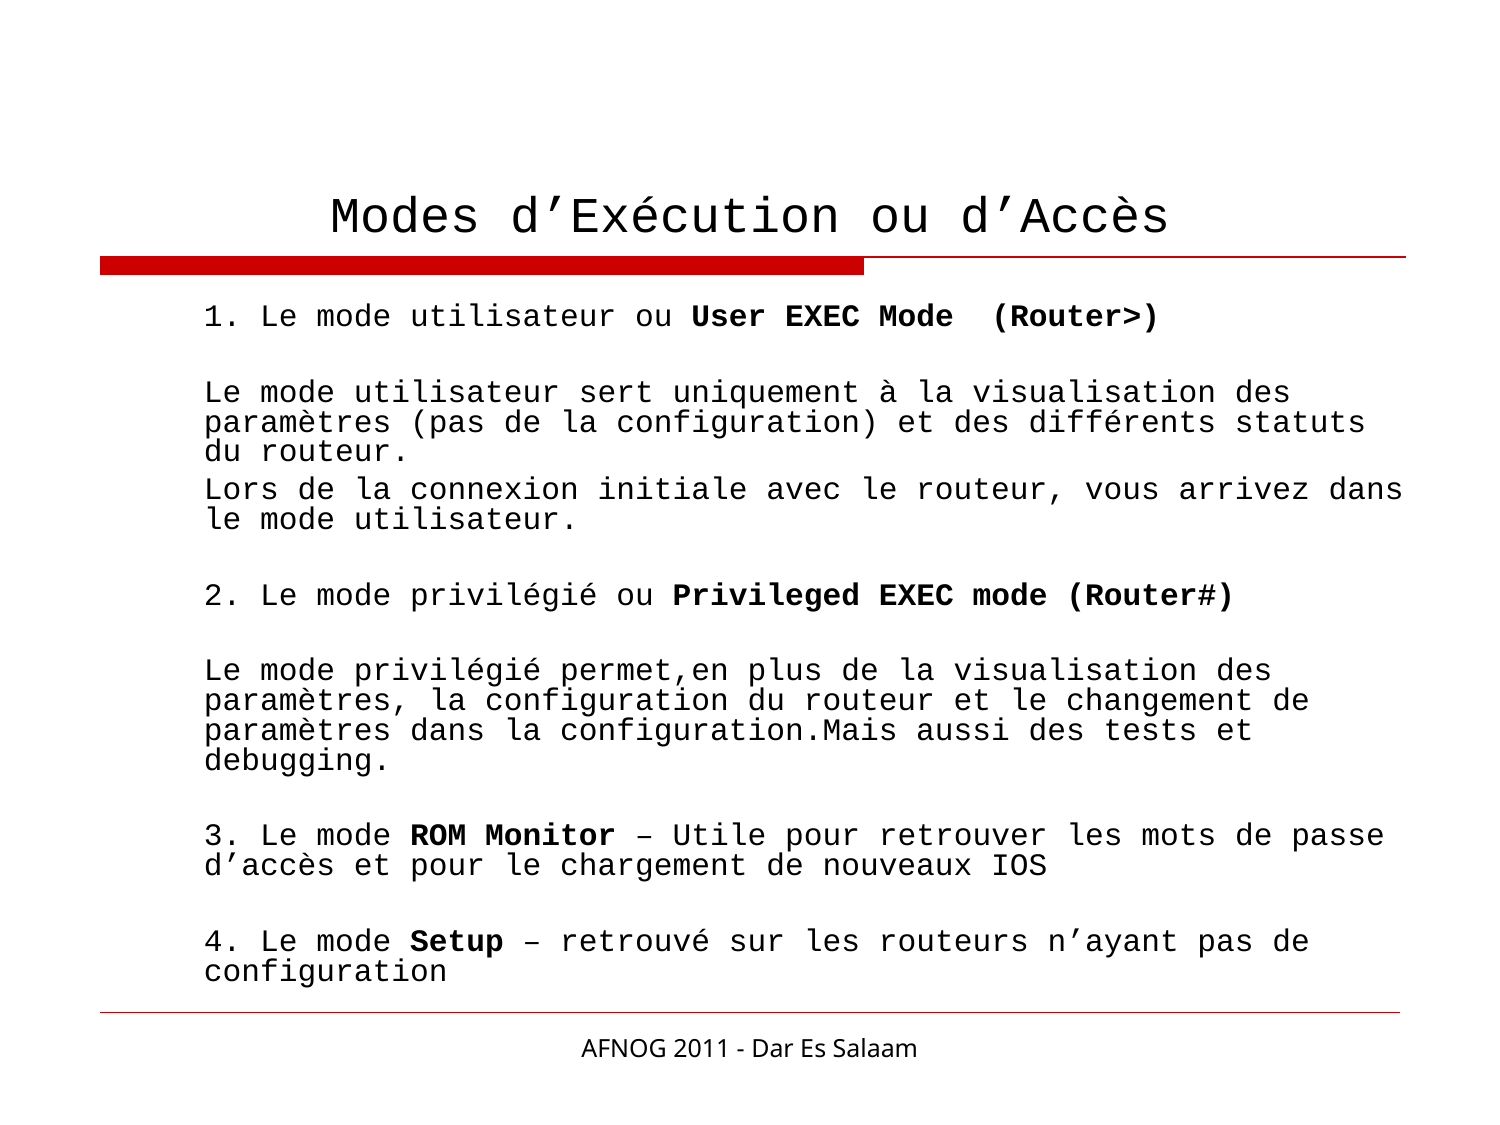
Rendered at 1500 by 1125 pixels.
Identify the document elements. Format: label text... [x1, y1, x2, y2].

text_box AFNOG 2011 - Dar Es Salaam [512, 1024, 988, 1103]
list 1. Le mode utilisateur ou User EXEC Mode (Router>) Le mode utilisateur sert uniquement à la visualisation des paramètres (pas de la configuration) et des différents statuts du routeur. Lors de la connexion initiale avec le routeur, vous arrivez dans le mode utilisateur. 2. Le mode privilégié ou Privileged EXEC mode (Router#) Le mode privilégié permet,en plus de la visualisation des paramètres, la configuration du routeur et le changement de paramètres dans la configuration.Mais aussi des tests et debugging. 3. Le mode ROM Monitor – Utile pour retrouver les mots de passe d’accès et pour le chargement de nouveaux IOS 4. Le mode Setup – retrouvé sur les routeurs n’ayant pas de configuration [112, 262, 1436, 1028]
title Modes d’Exécution ou d’Accès [94, 49, 1407, 250]
